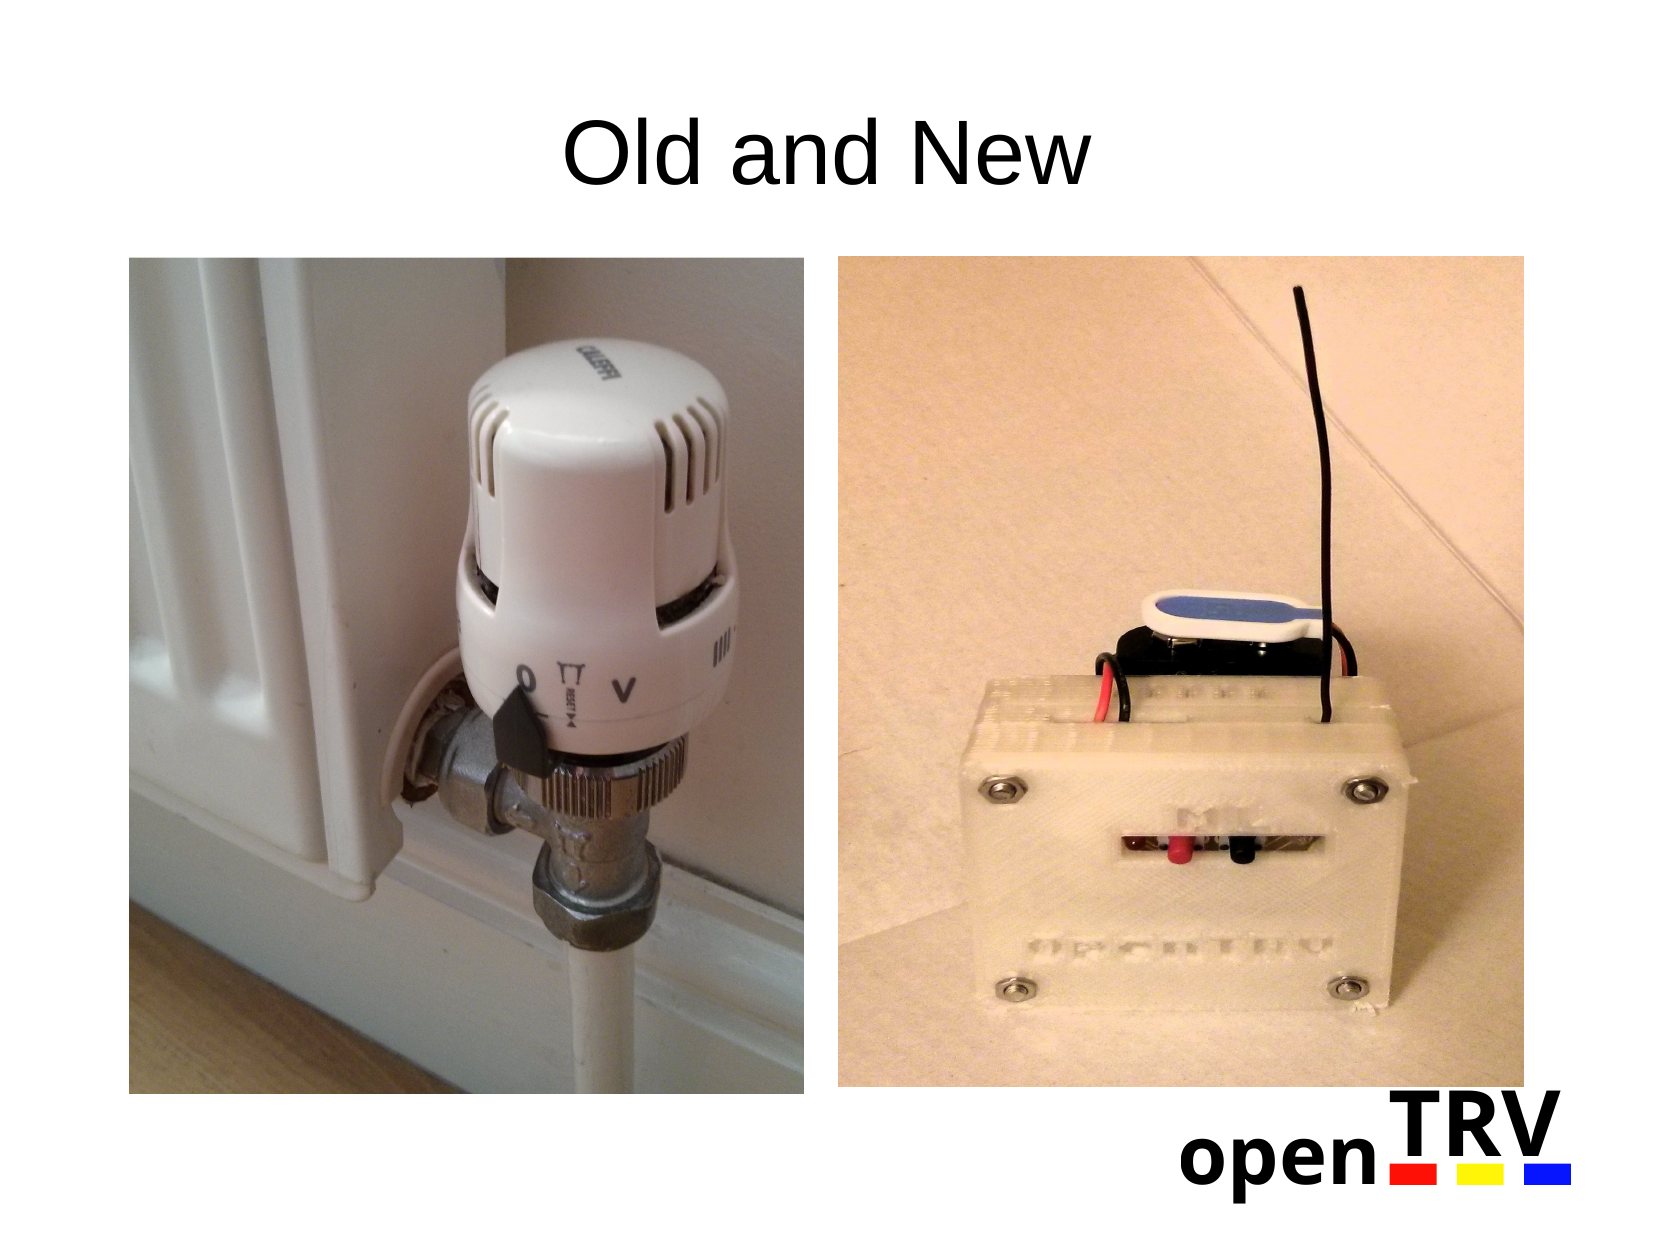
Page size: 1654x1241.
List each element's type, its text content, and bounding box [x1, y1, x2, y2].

picture [127, 256, 804, 1094]
title Old and New [82, 49, 1571, 257]
picture [838, 256, 1524, 1087]
